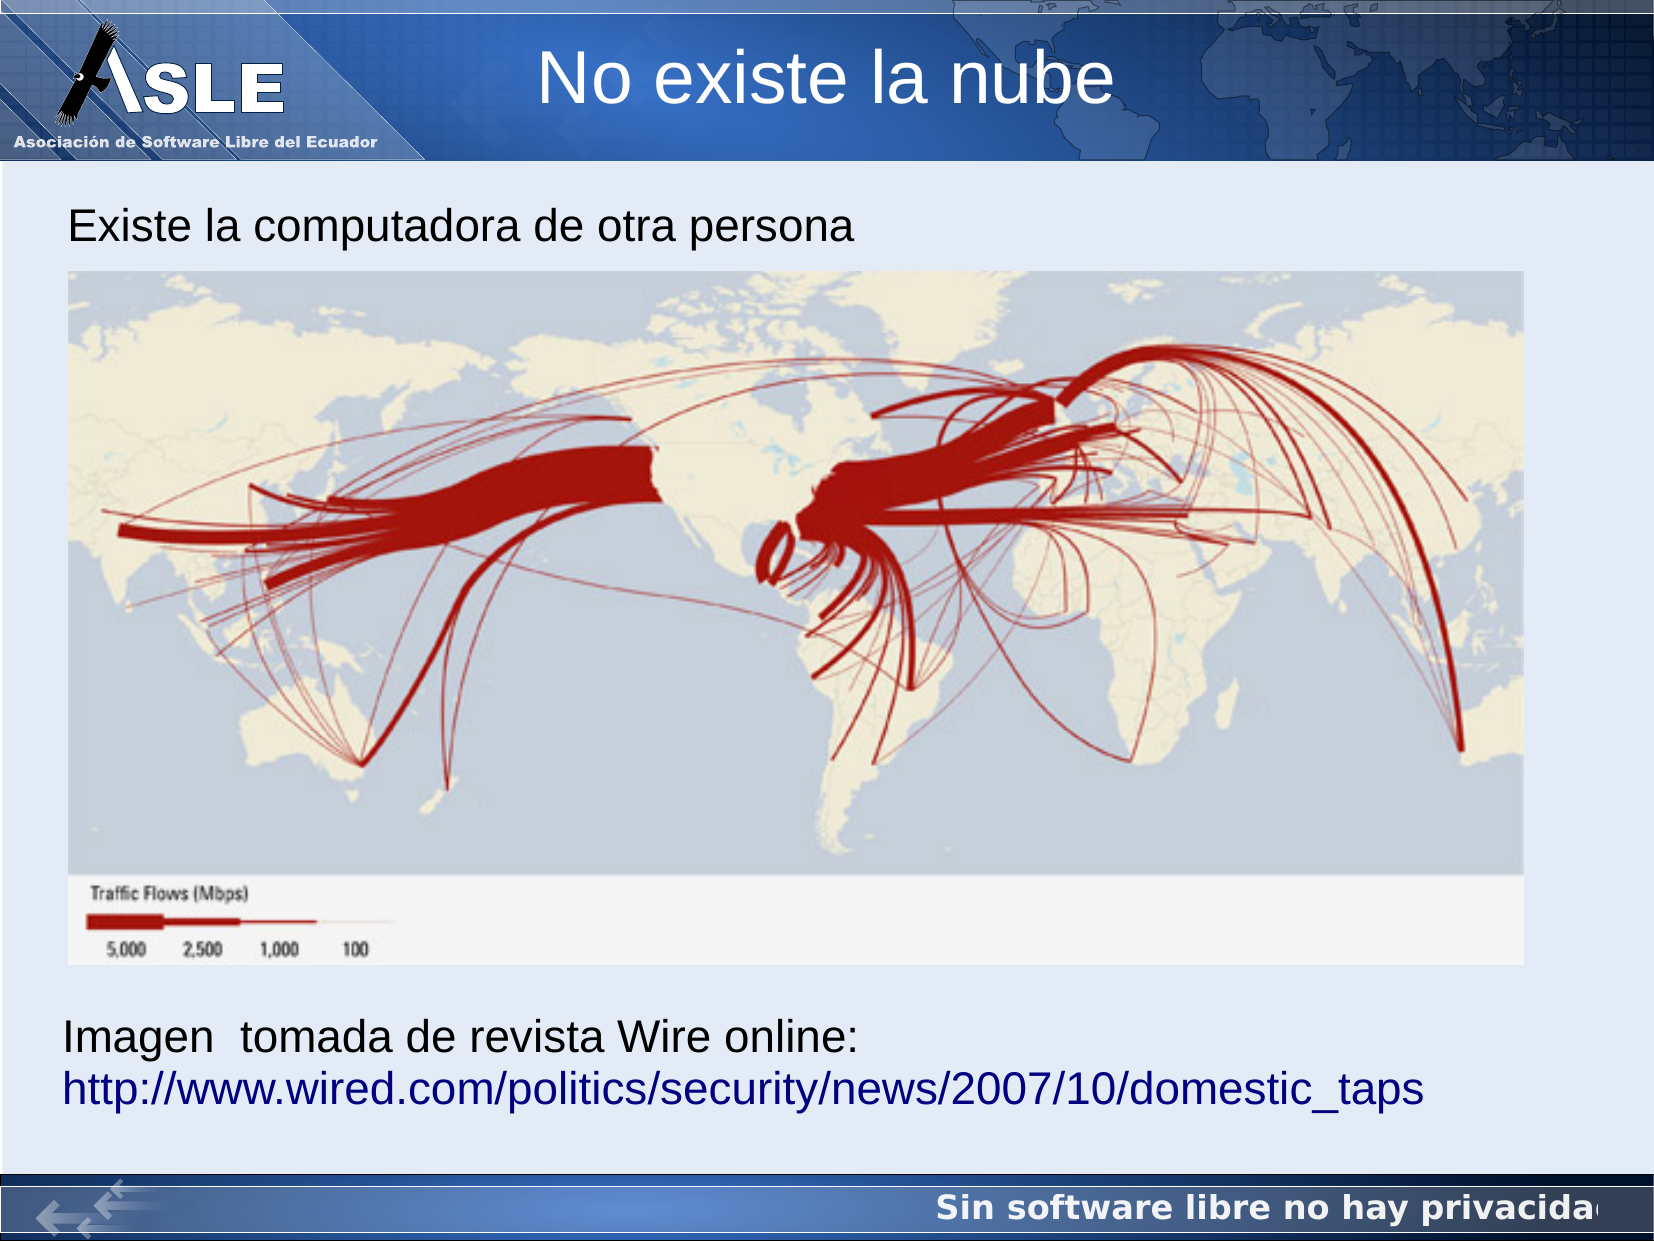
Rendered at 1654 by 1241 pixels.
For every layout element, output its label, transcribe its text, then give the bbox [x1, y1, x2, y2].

title No existe la nube [11, 26, 1642, 130]
picture [68, 271, 1524, 965]
text_box Existe la computadora de otra persona [52, 192, 1293, 310]
text_box Imagen tomada de revista Wire online: http://www.wired.com/politics/security/news/2007/10/domestic_taps [47, 1003, 1477, 1173]
